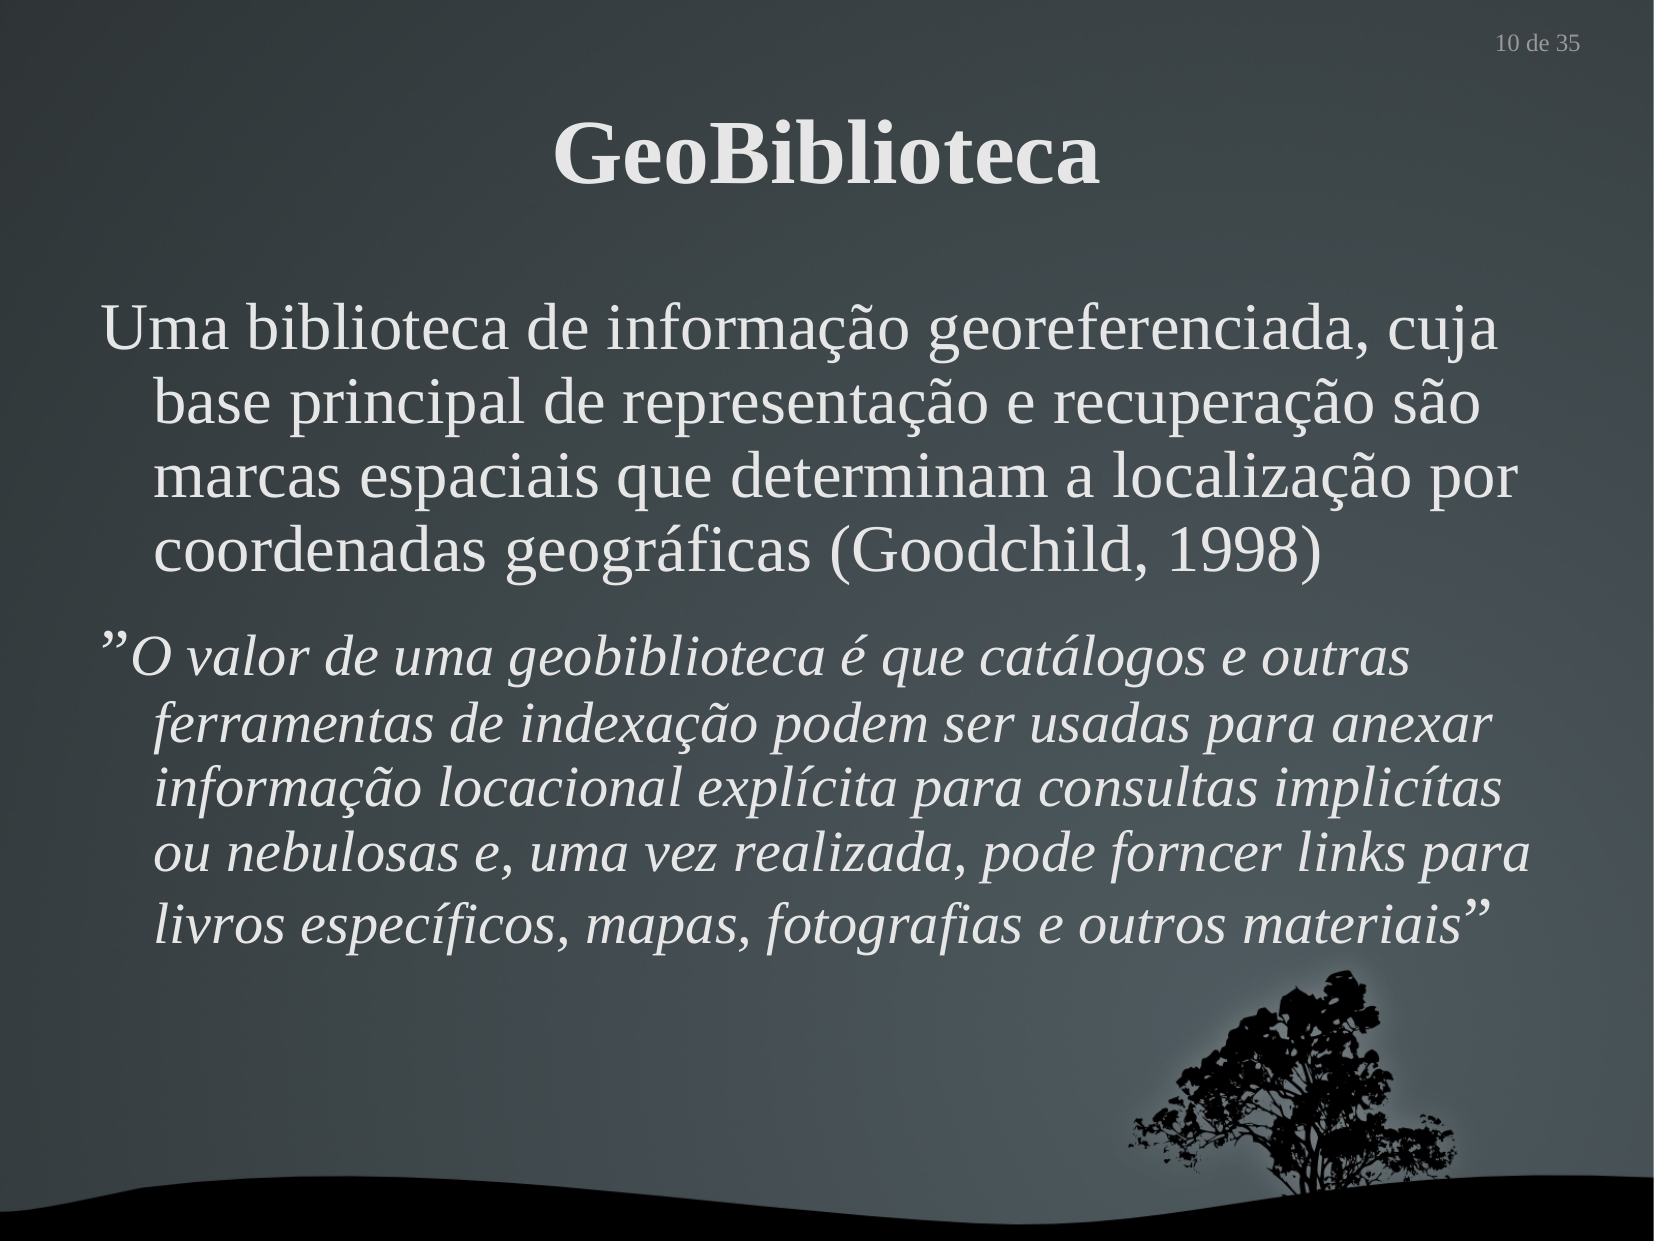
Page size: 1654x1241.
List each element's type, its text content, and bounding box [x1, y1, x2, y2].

list Uma biblioteca de informação georeferenciada, cuja base principal de representação e recuperação são marcas espaciais que determinam a localização por coordenadas geográficas (Goodchild, 1998) ”O valor de uma geobiblioteca é que catálogos e outras ferramentas de indexação podem ser usadas para anexar informação locacional explícita para consultas implicítas ou nebulosas e, uma vez realizada, pode forncer links para livros específicos, mapas, fotografias e outros materiais” [82, 290, 1571, 1094]
picture [0, 0, 1654, 1241]
title GeoBiblioteca [82, 56, 1571, 250]
